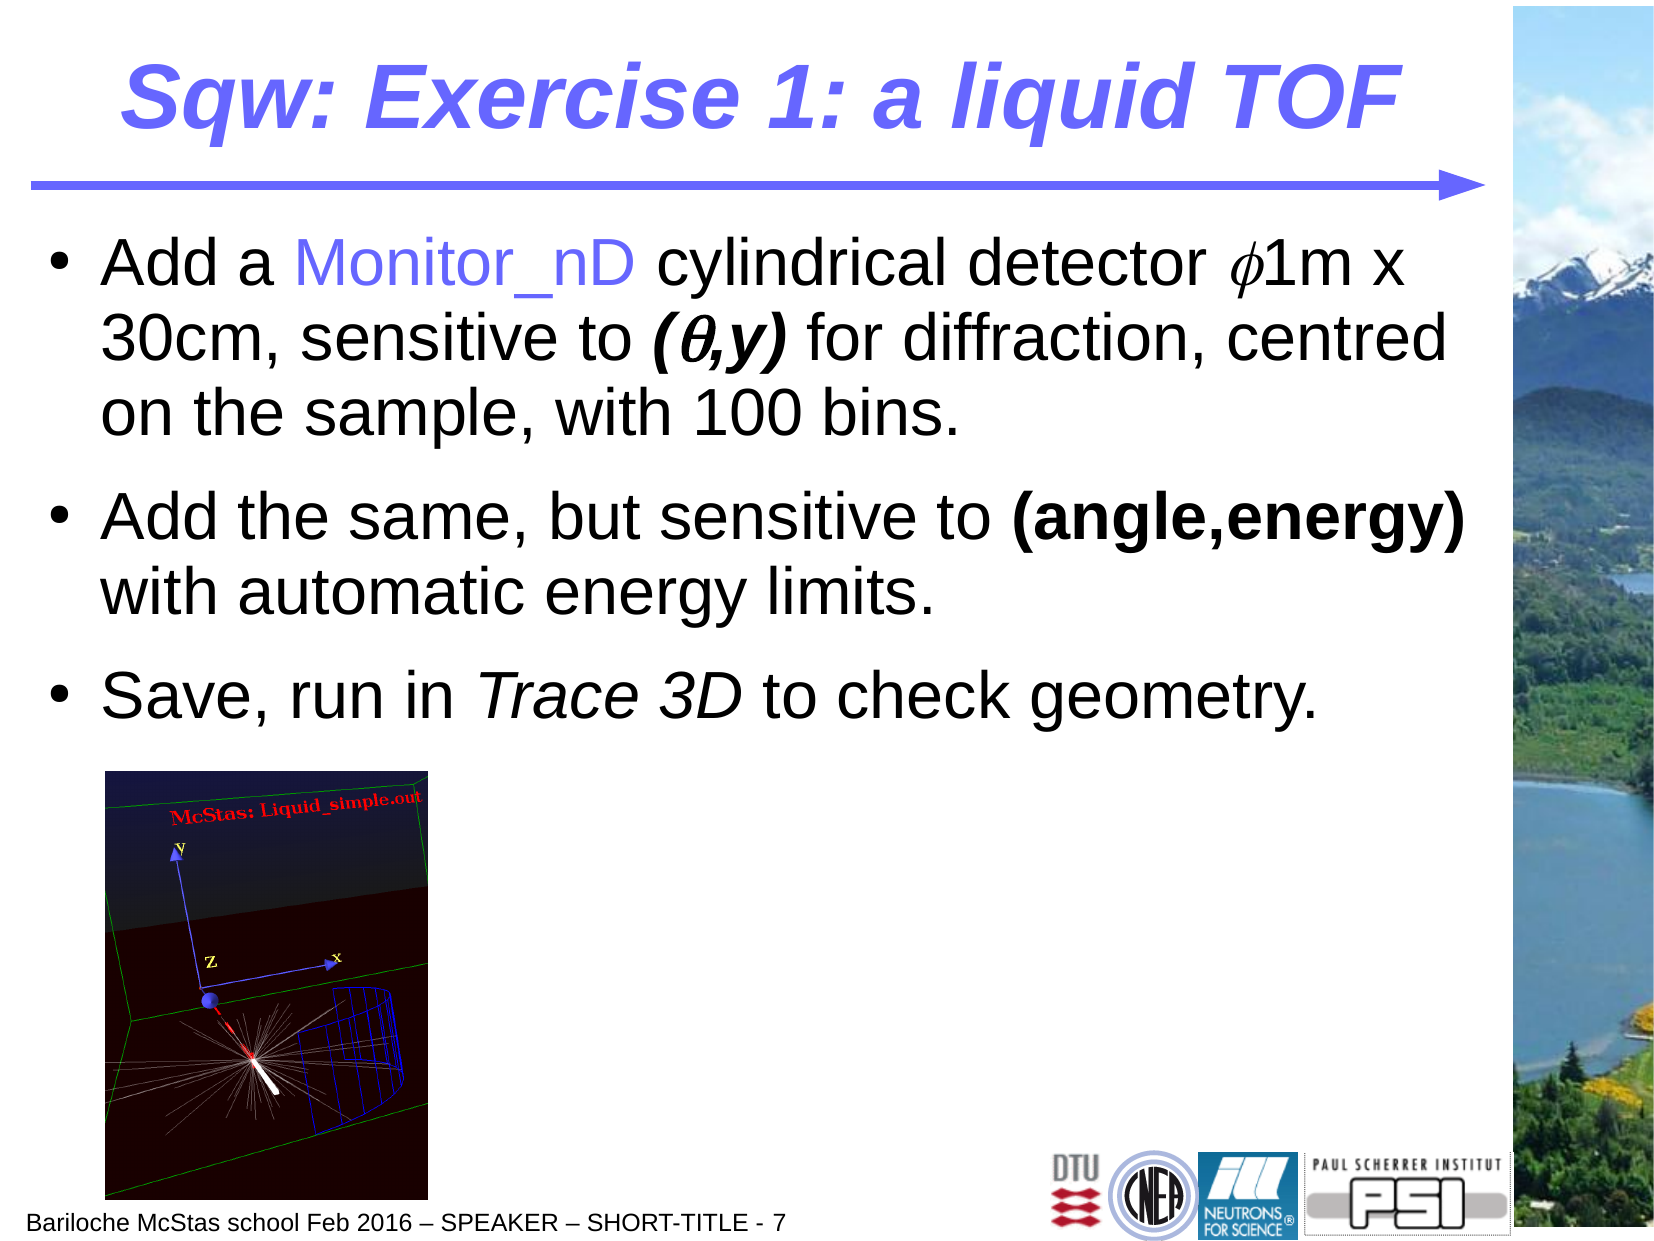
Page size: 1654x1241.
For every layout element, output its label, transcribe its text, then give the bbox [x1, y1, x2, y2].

list Add a Monitor_nD cylindrical detector f1m x 30cm, sensitive to (q,y) for diffraction, centred on the sample, with 100 bins. Add the same, but sensitive to (angle,energy) with automatic energy limits. Save, run in Trace 3D to check geometry. [30, 225, 1501, 1141]
picture [105, 771, 428, 1201]
title Sqw: Exercise 1: a liquid TOF [17, 31, 1506, 163]
picture [1050, 1152, 1103, 1230]
picture [1108, 6, 1654, 1241]
